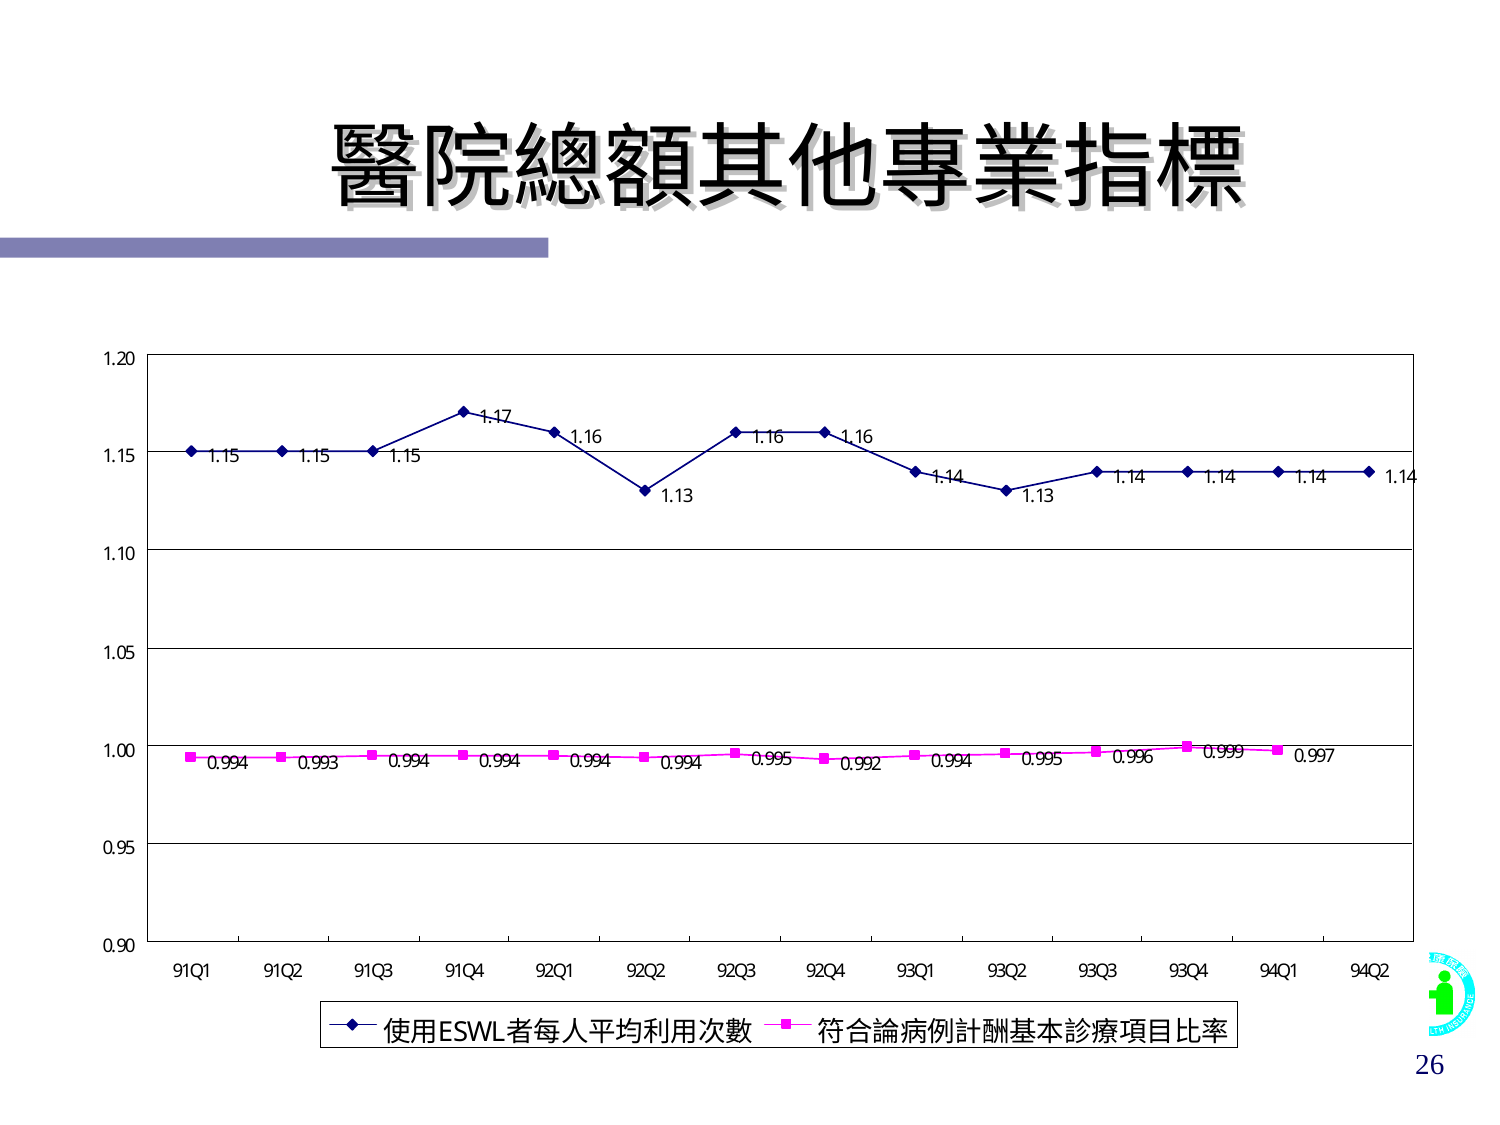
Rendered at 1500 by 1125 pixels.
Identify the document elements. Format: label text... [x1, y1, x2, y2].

title 醫院總額其他專業指標 [150, 37, 1426, 225]
text_box [1400, 1037, 1476, 1125]
chart [75, 312, 1438, 1063]
